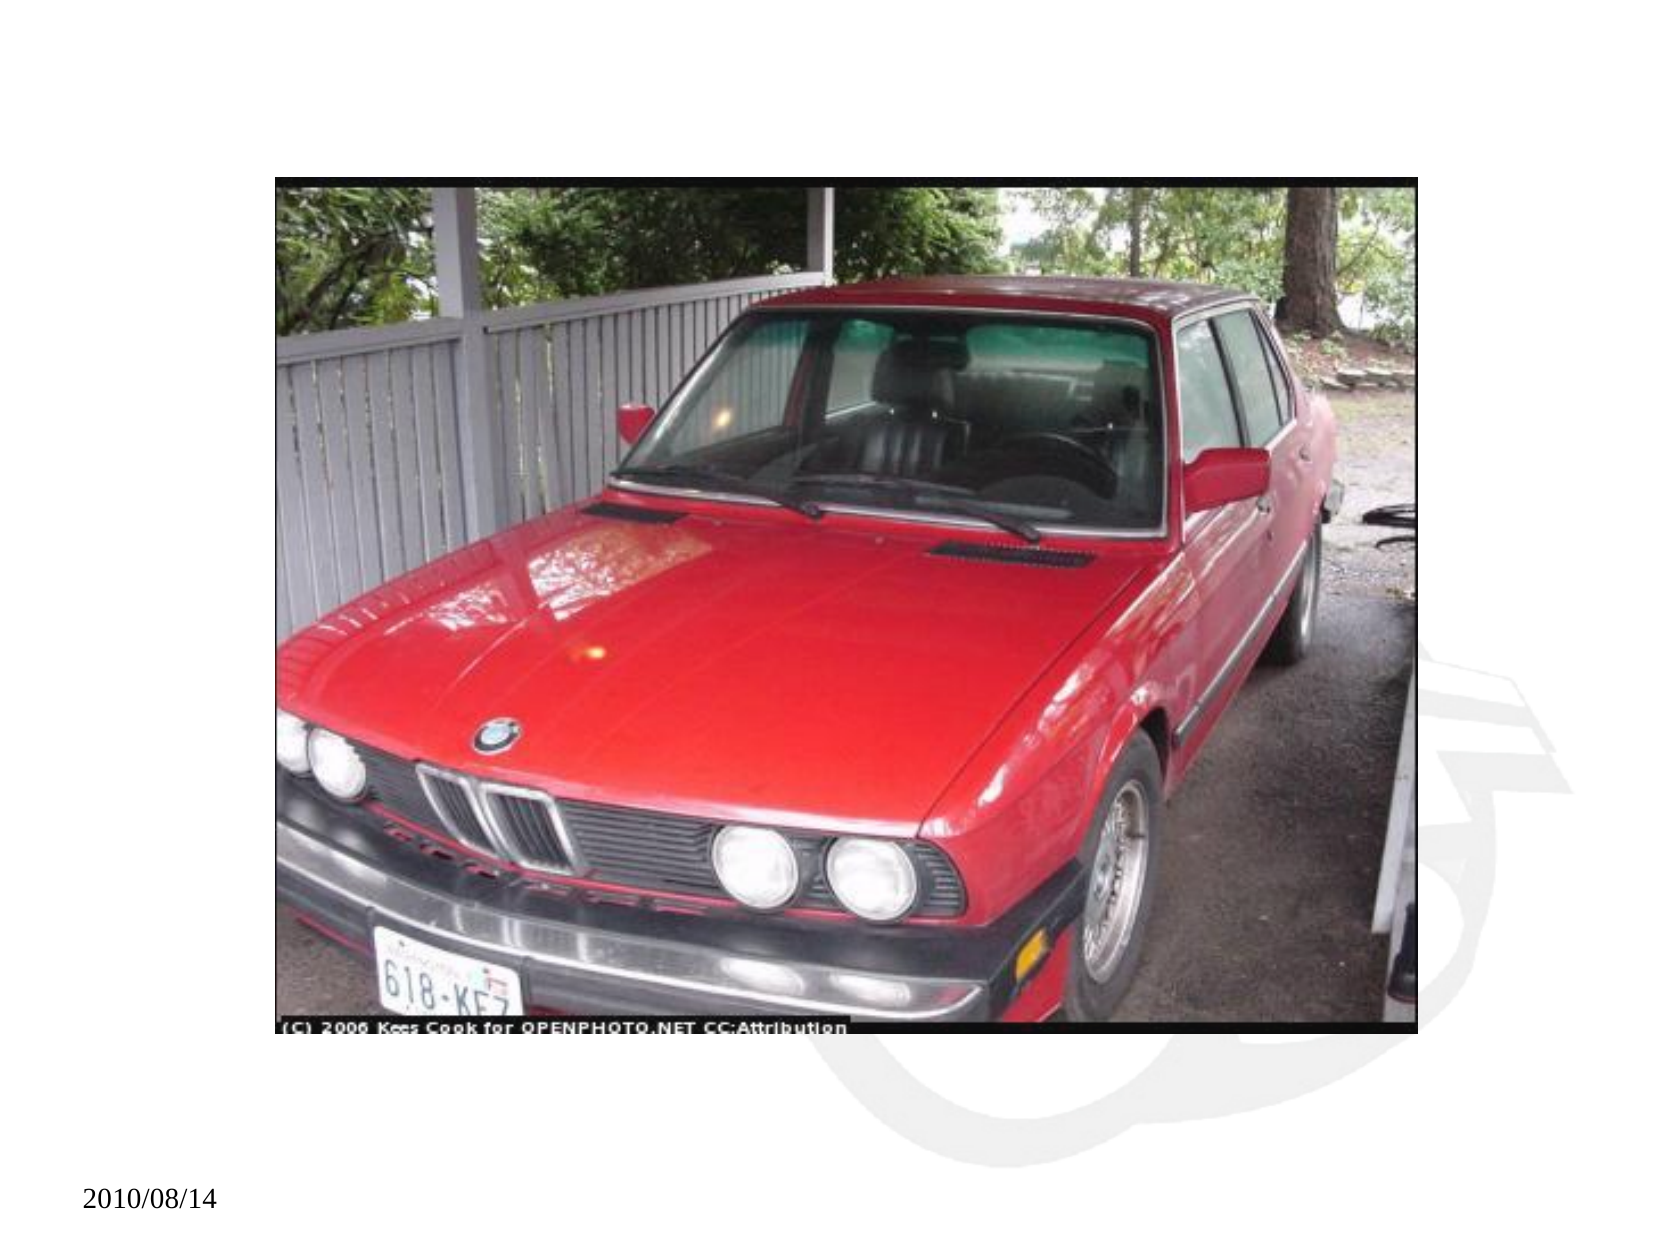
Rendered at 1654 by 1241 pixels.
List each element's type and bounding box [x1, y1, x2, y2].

picture [275, 177, 1577, 1170]
